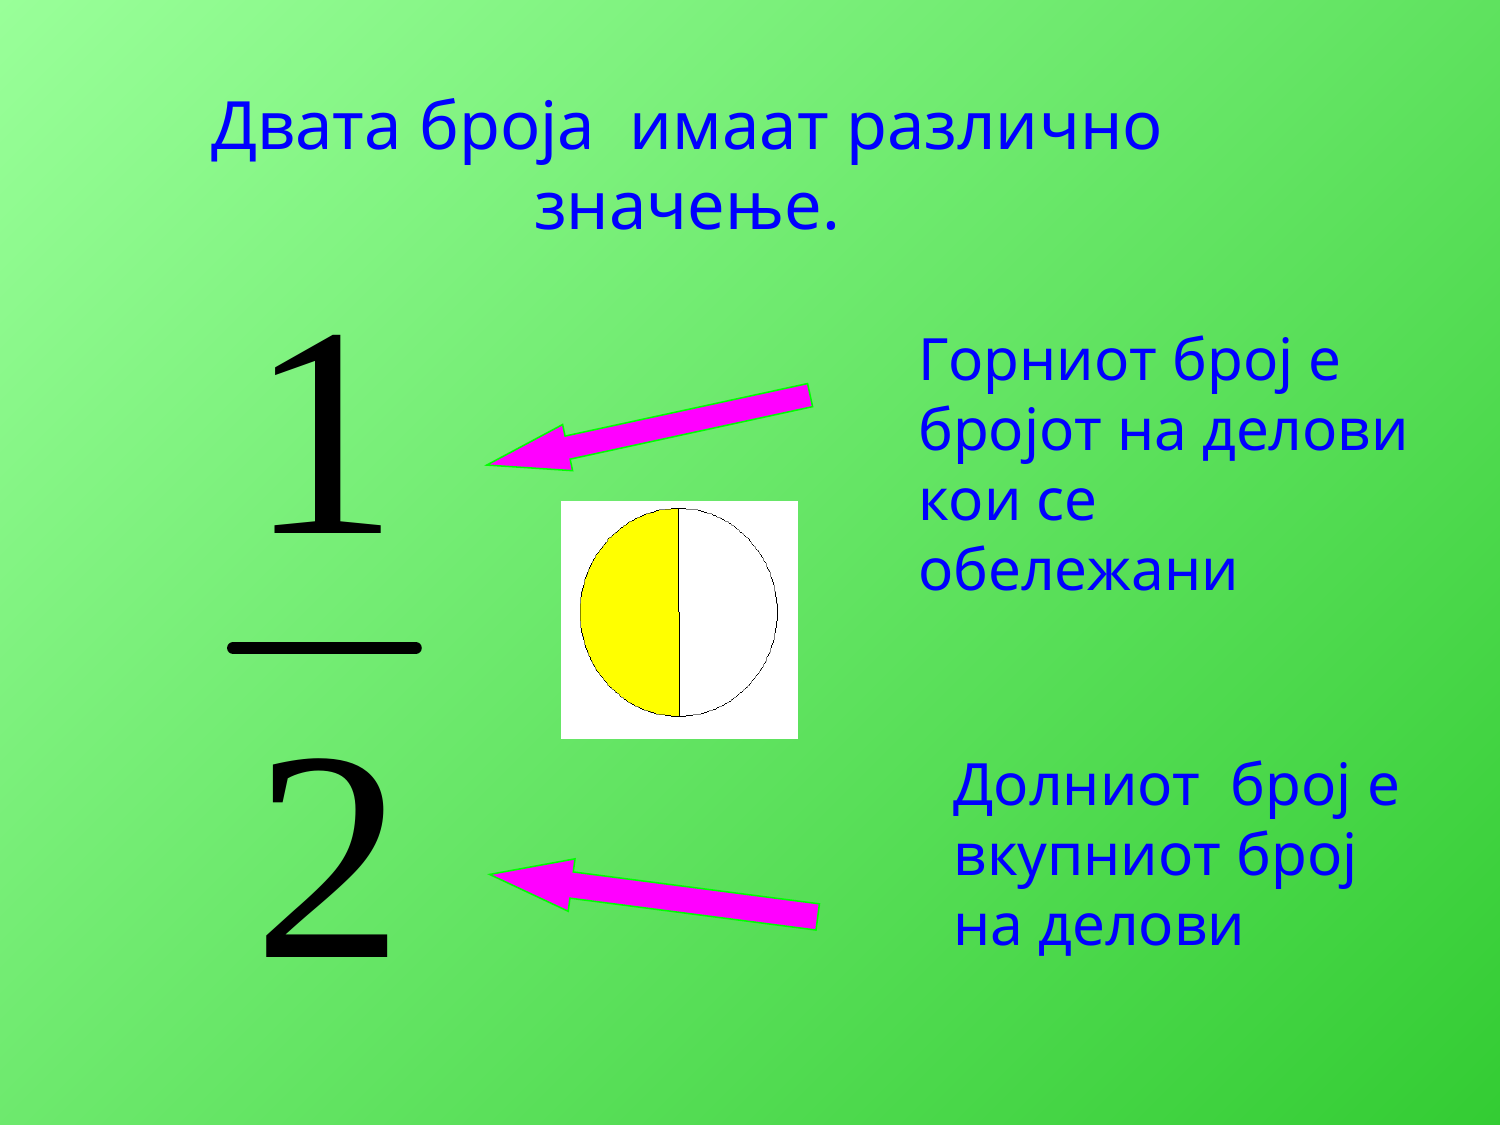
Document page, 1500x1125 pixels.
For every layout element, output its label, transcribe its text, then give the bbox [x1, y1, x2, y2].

chart [183, 251, 485, 1024]
text_box Горниот број е бројот на делови кои се обележани [903, 314, 1447, 610]
text_box [486, 383, 813, 471]
text_box Двата броја имаат различно значење. [99, 74, 1276, 251]
text_box [489, 858, 820, 931]
text_box Долниот број е вкупниот број на делови [938, 739, 1447, 966]
chart [561, 501, 798, 739]
